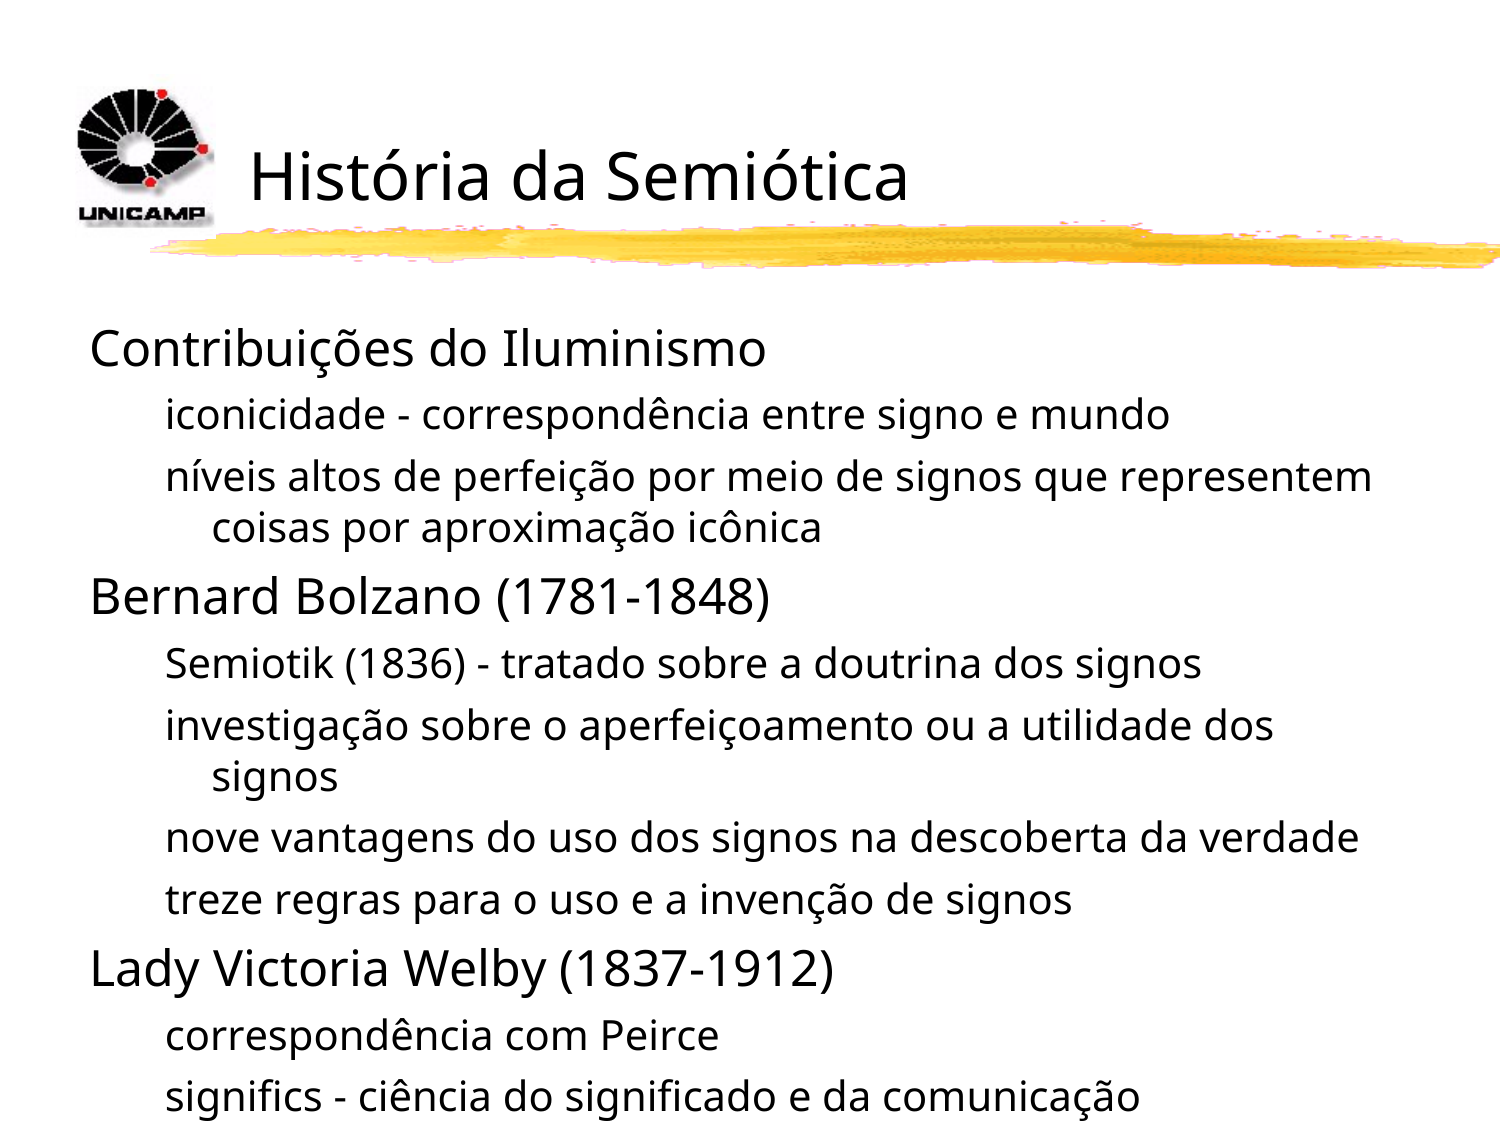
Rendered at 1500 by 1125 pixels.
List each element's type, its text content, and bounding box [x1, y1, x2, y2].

list Contribuições do Iluminismo iconicidade - correspondência entre signo e mundo níveis altos de perfeição por meio de signos que representem coisas por aproximação icônica Bernard Bolzano (1781-1848) Semiotik (1836) - tratado sobre a doutrina dos signos investigação sobre o aperfeiçoamento ou a utilidade dos signos nove vantagens do uso dos signos na descoberta da verdade treze regras para o uso e a invenção de signos Lady Victoria Welby (1837-1912) correspondência com Peirce significs - ciência do significado e da comunicação [74, 309, 1417, 1000]
picture [75, 74, 1500, 279]
title História da Semiótica [233, 37, 1434, 225]
